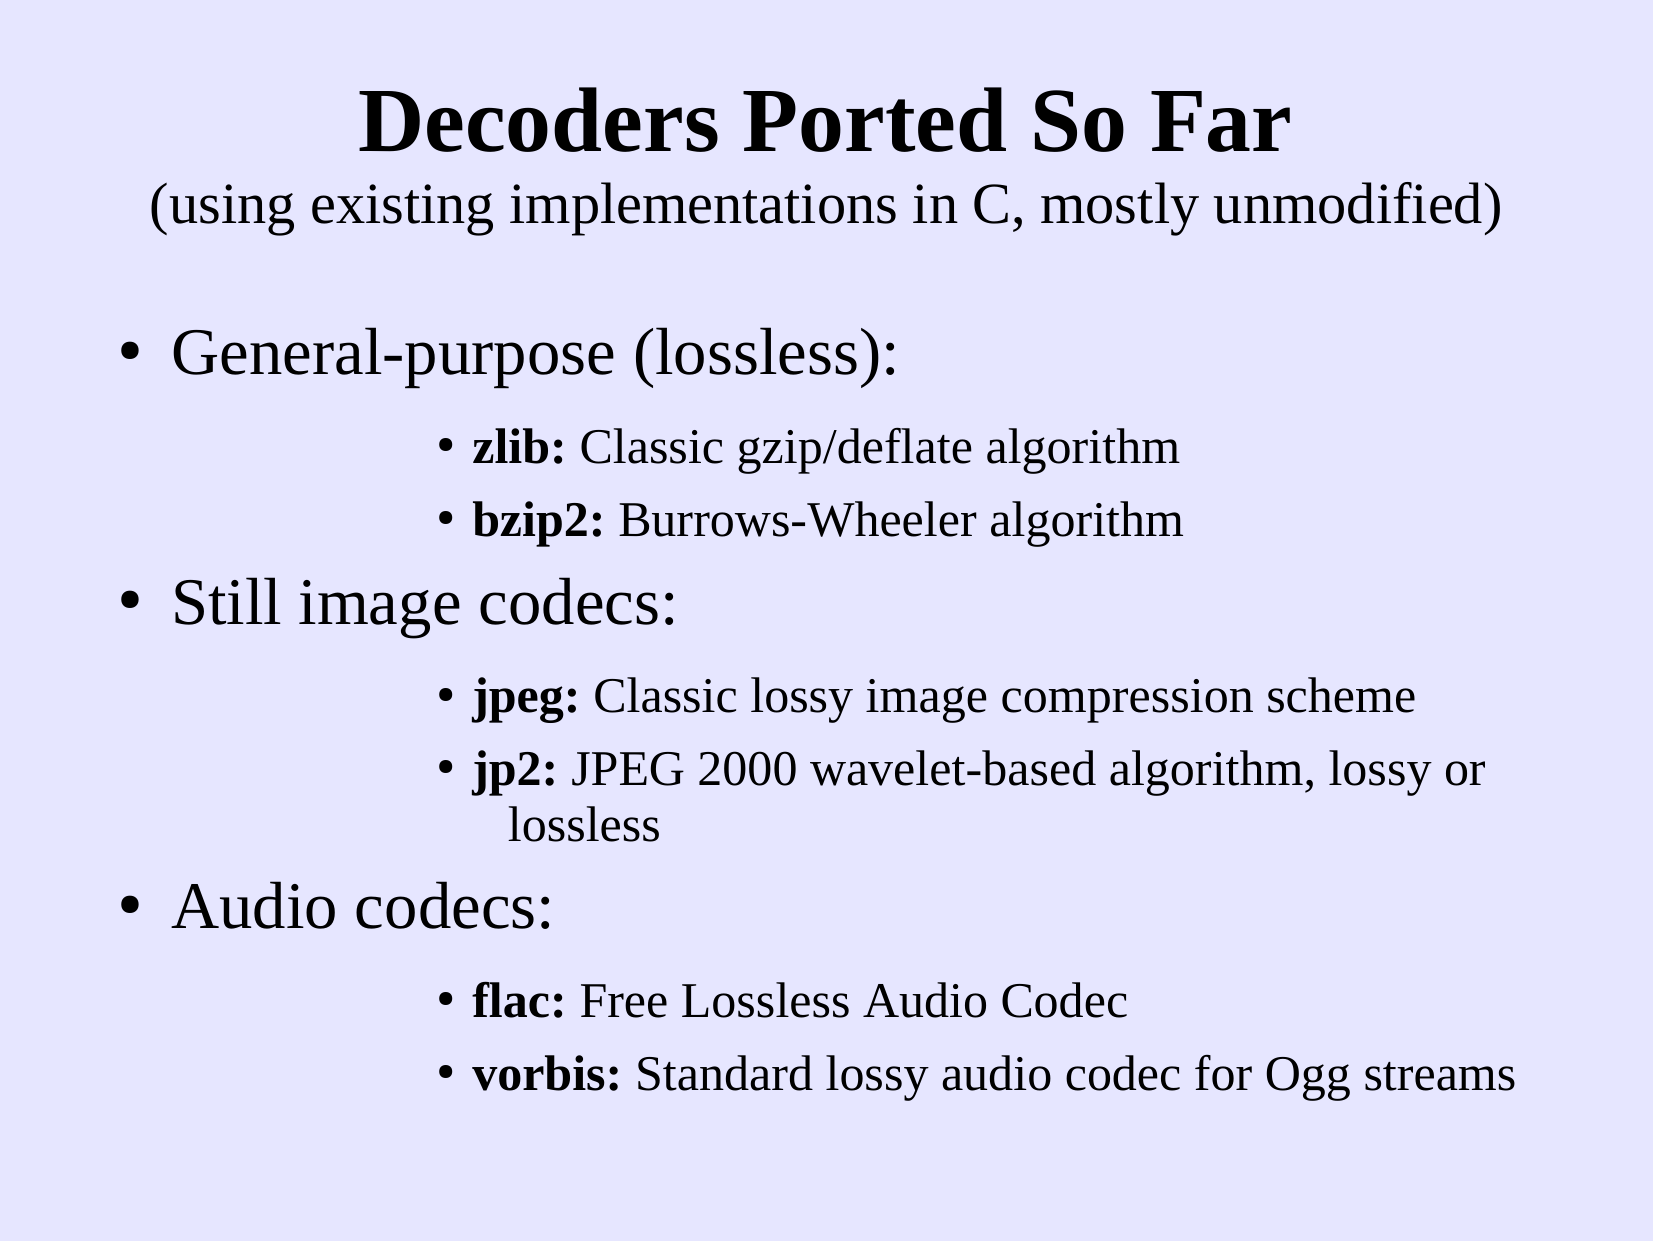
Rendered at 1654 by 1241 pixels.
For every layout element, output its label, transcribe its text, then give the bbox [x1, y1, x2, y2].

list General-purpose (lossless): zlib: Classic gzip/deflate algorithm bzip2: Burrows-Wheeler algorithm Still image codecs: jpeg: Classic lossy image compression scheme jp2: JPEG 2000 wavelet-based algorithm, lossy or lossless Audio codecs: flac: Free Lossless Audio Codec vorbis: Standard lossy audio codec for Ogg streams [82, 315, 1571, 1127]
title Decoders Ported So Far (using existing implementations in C, mostly unmodified) [82, 49, 1571, 257]
